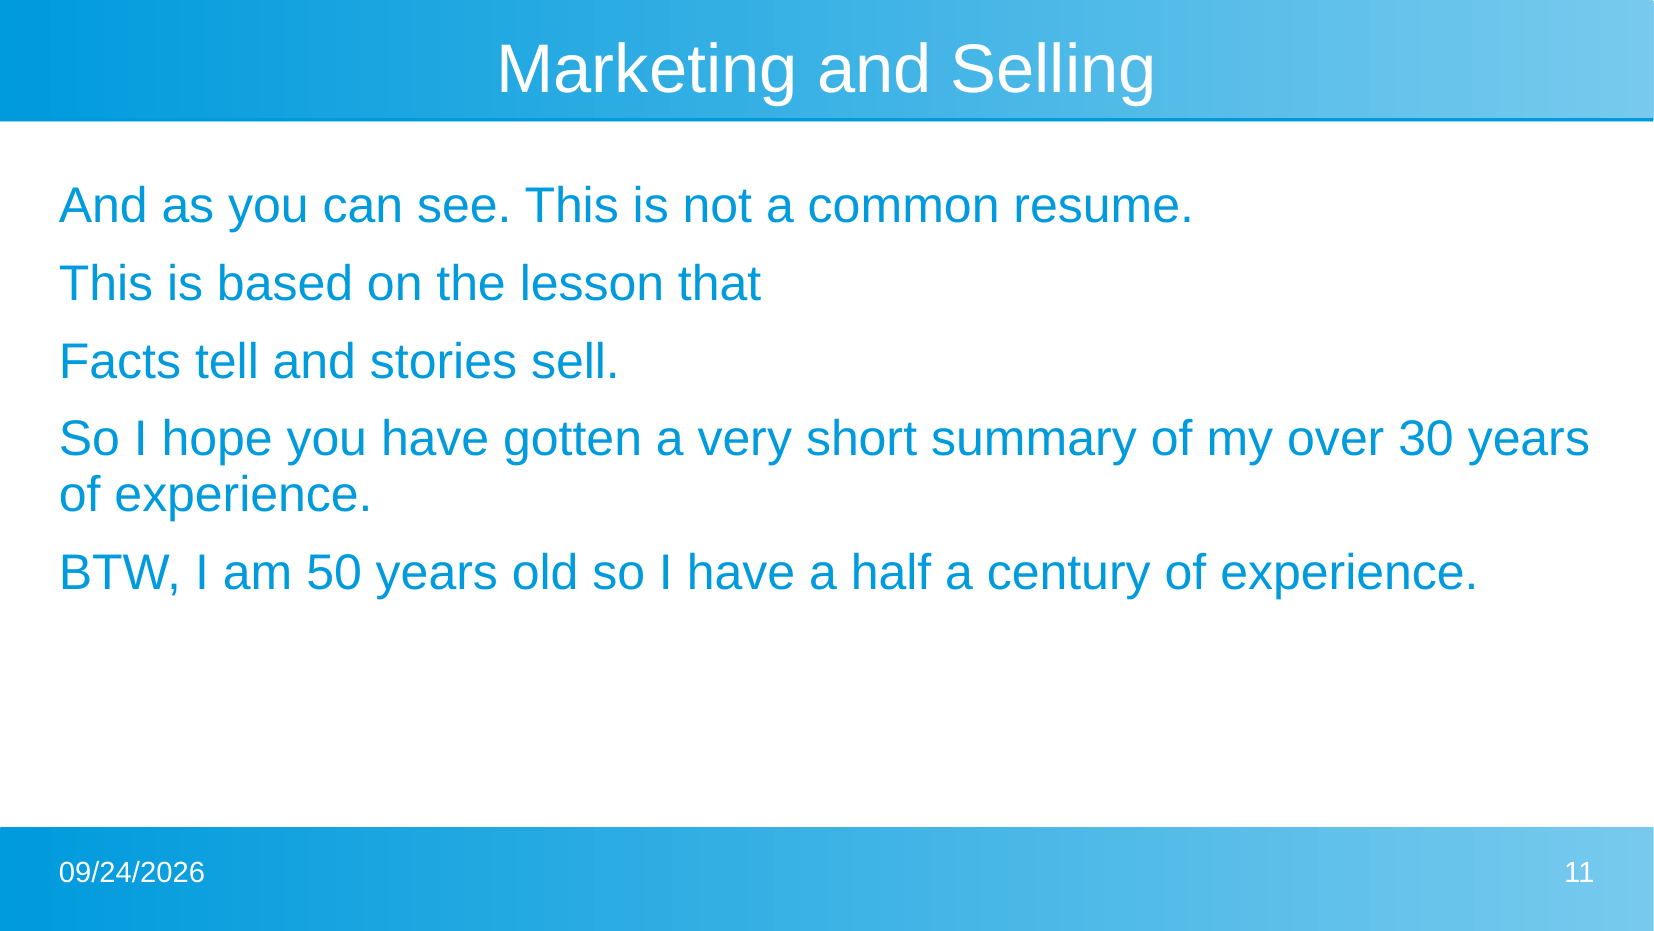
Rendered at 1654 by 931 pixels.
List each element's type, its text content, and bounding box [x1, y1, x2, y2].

list And as you can see. This is not a common resume. This is based on the lesson that Facts tell and stories sell. So I hope you have gotten a very short summary of my over 30 years of experience. BTW, I am 50 years old so I have a half a century of experience. [59, 177, 1595, 768]
title Marketing and Selling [59, 29, 1595, 108]
